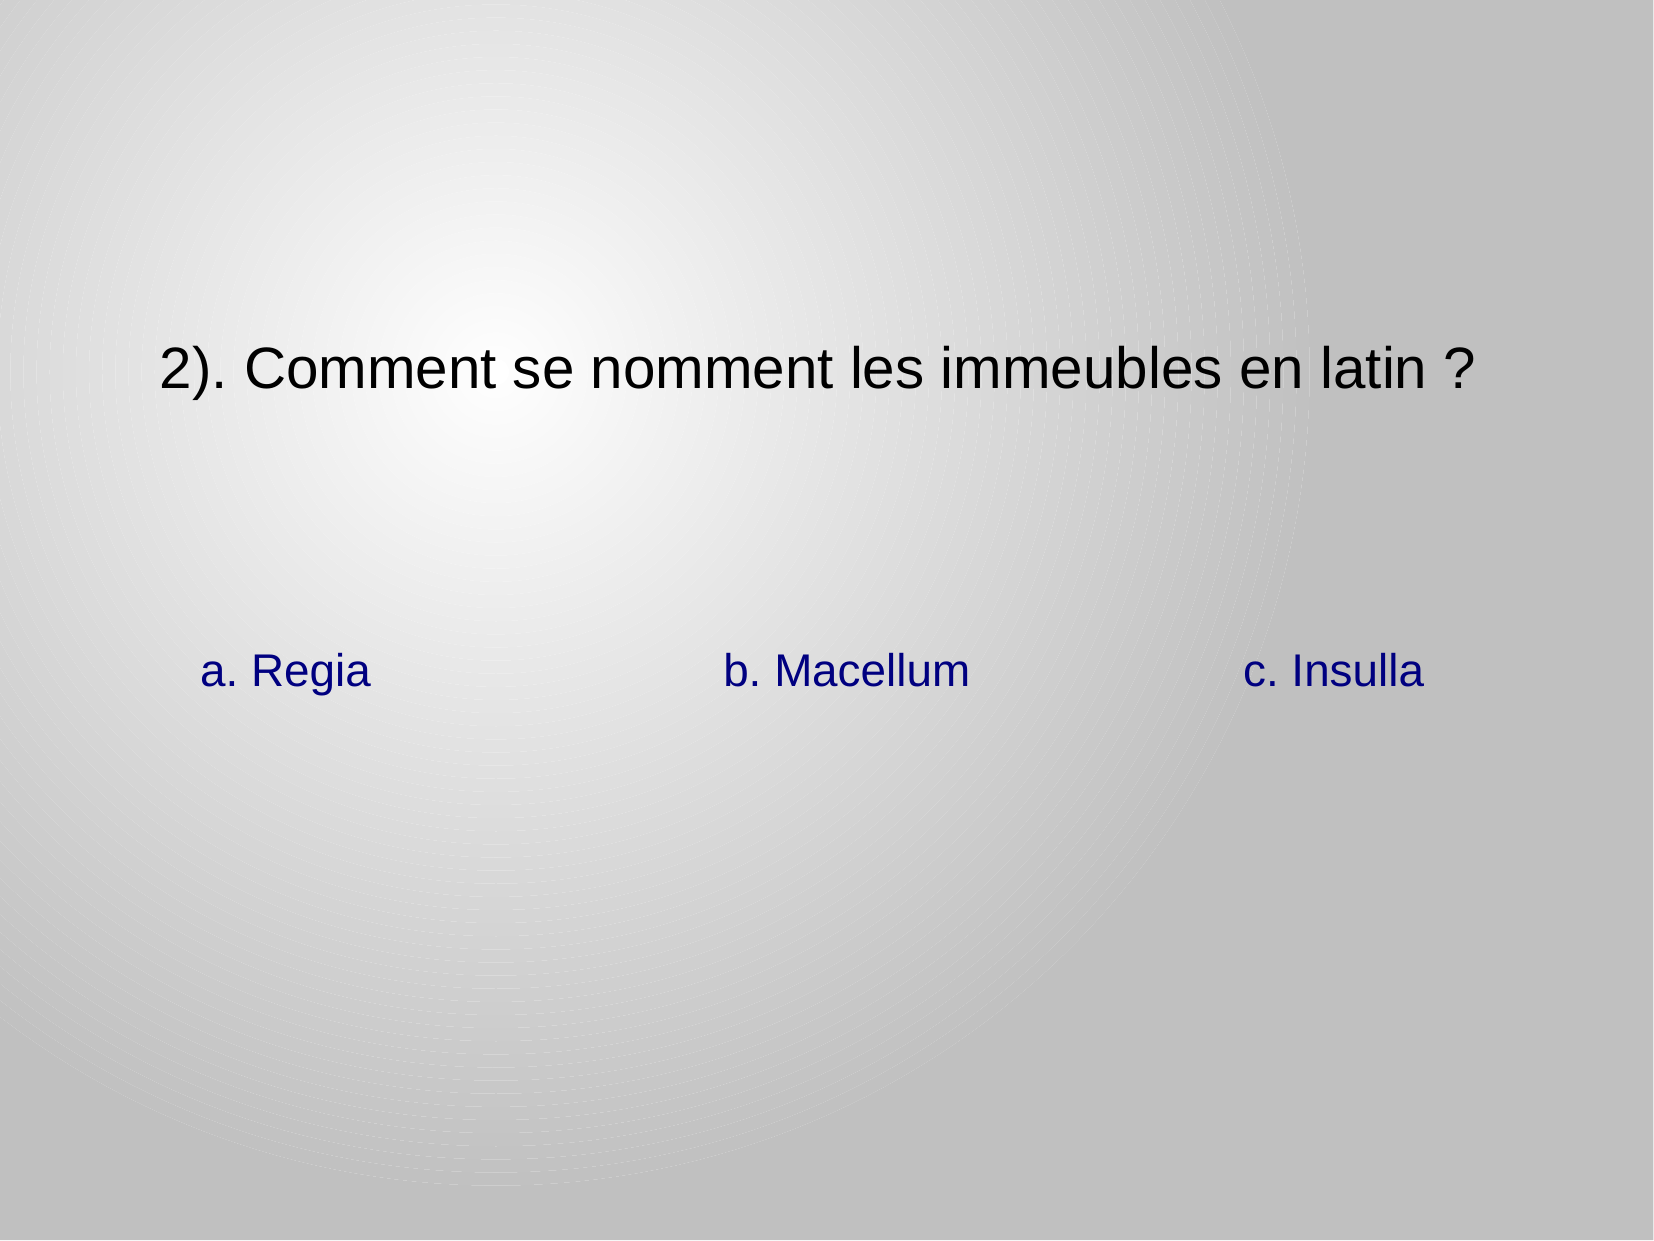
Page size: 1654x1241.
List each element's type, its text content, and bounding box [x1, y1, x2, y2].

text_box a. Regia [185, 637, 386, 704]
text_box c. Insulla [1228, 637, 1654, 704]
text_box 2). Comment se nomment les immeubles en latin ? [0, 3, 1654, 407]
text_box b. Macellum [708, 637, 1193, 704]
